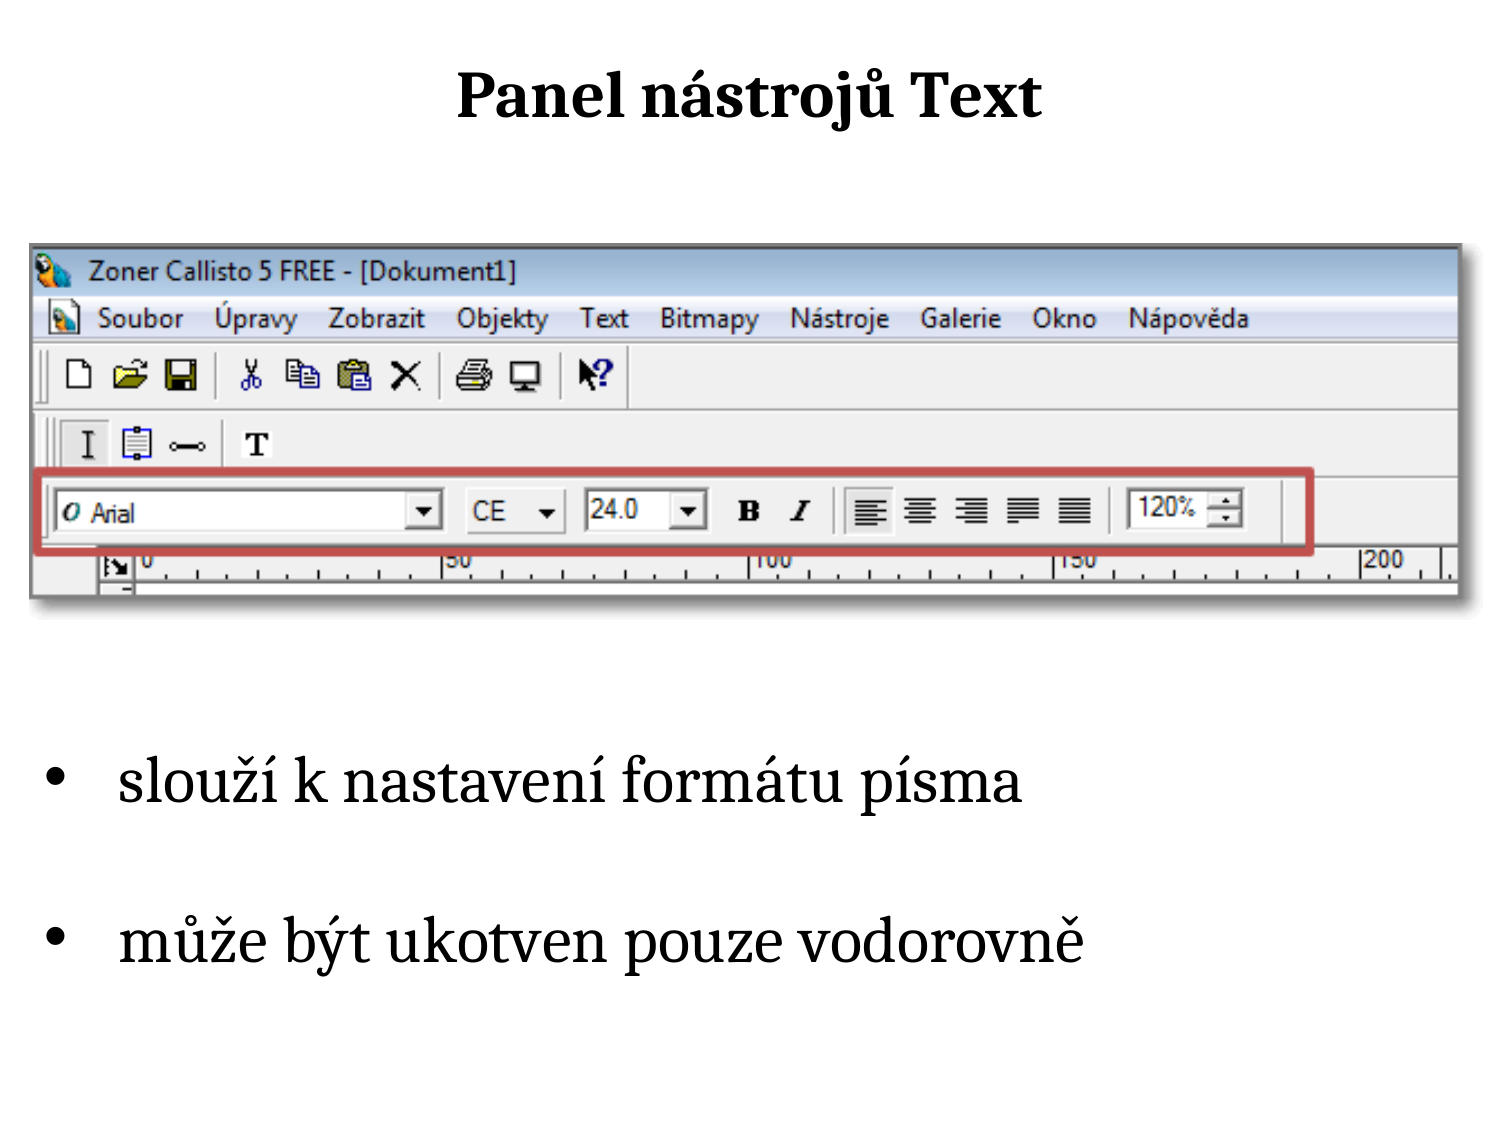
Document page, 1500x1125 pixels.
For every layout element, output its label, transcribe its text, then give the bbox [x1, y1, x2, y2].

text_box Panel nástrojů Text [0, 42, 1500, 139]
text_box slouží k nastavení formátu písma může být ukotven pouze vodorovně [0, 727, 1500, 984]
picture [29, 243, 1483, 620]
